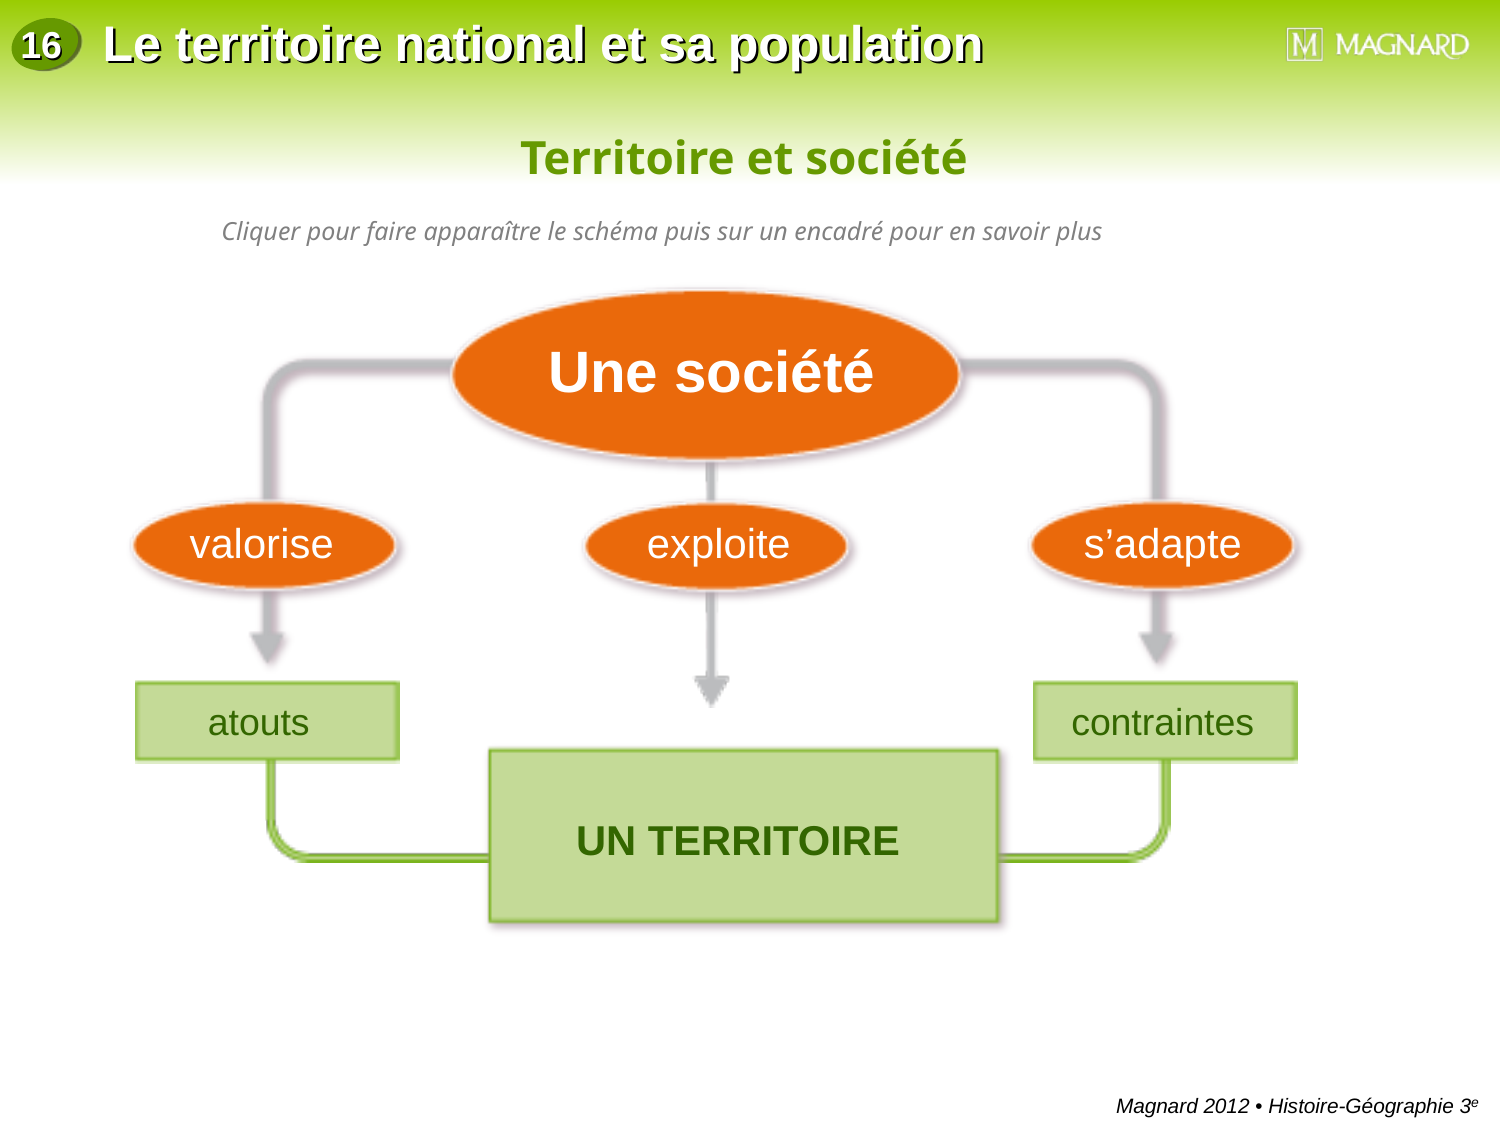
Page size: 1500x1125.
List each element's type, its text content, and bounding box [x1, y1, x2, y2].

picture [1251, 0, 1477, 100]
text_box UN TERRITOIRE [560, 806, 916, 872]
text_box atouts [192, 690, 326, 751]
text_box Une société [533, 326, 891, 412]
text_box exploite [631, 509, 806, 575]
text_box Territoire et société [0, 102, 1500, 265]
picture [123, 278, 1315, 941]
text_box Cliquer pour faire apparaître le schéma puis sur un encadré pour en savoir plus [206, 208, 1329, 254]
text_box s’adapte [1069, 509, 1258, 575]
text_box valorise [174, 509, 349, 575]
text_box contraintes [1056, 690, 1270, 751]
